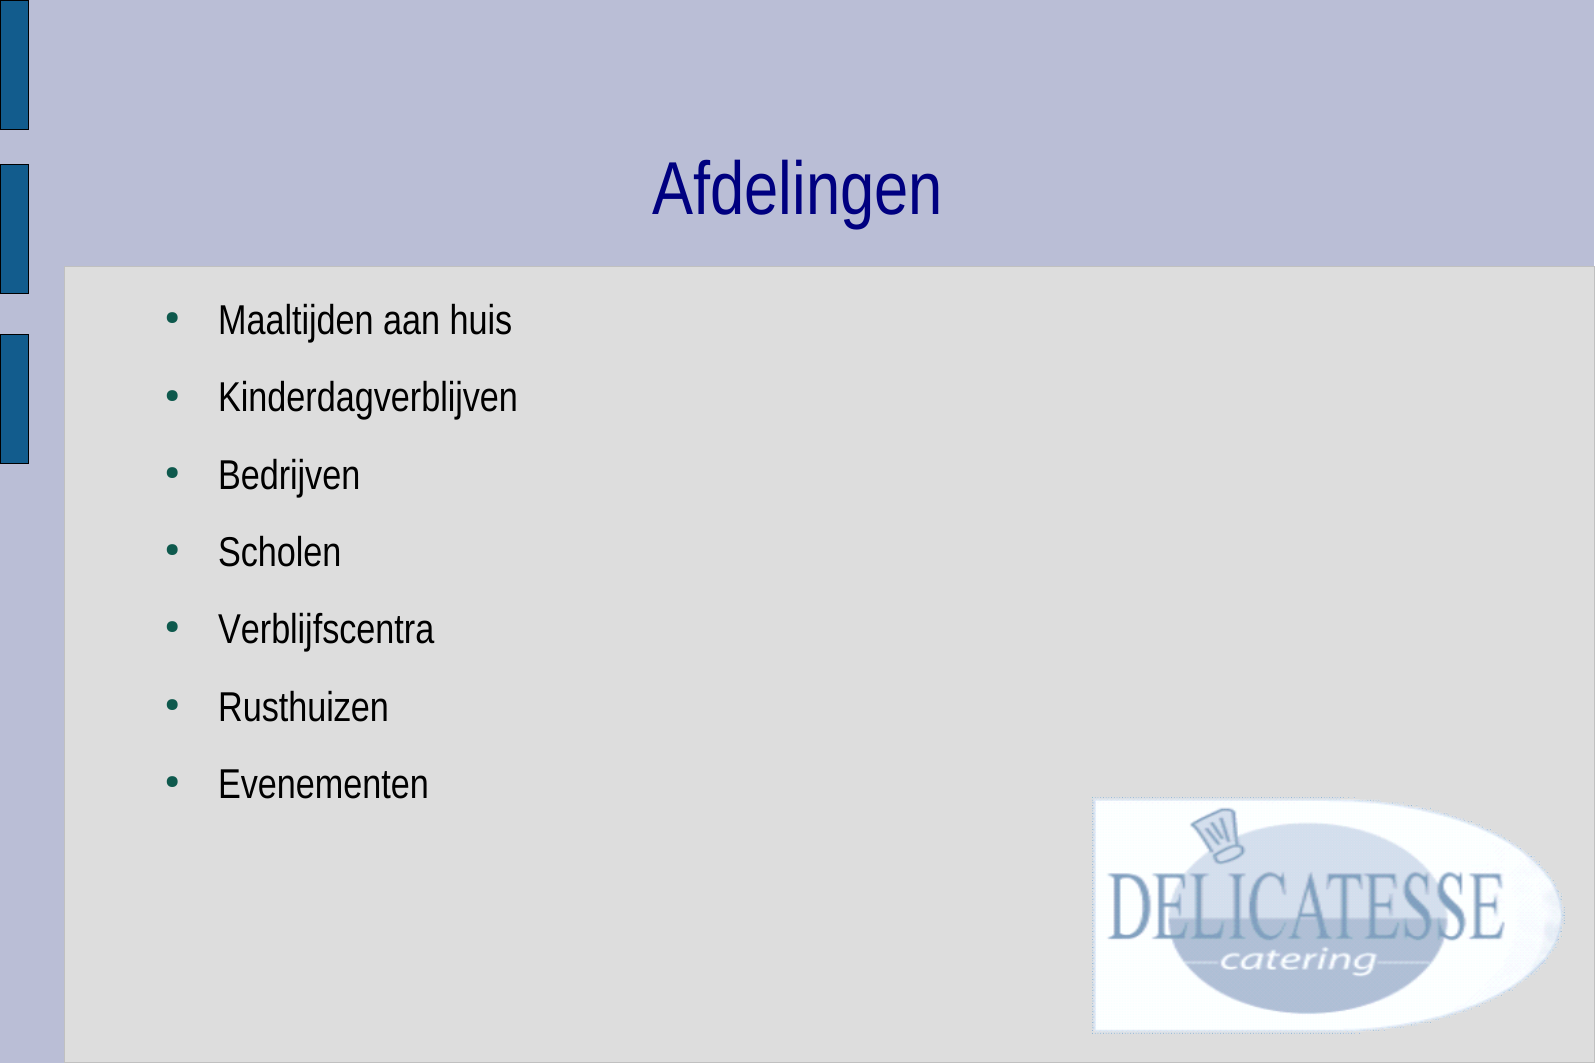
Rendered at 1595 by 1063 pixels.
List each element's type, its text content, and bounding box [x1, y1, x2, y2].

picture [1092, 797, 1565, 1034]
title Afdelingen [117, 98, 1479, 276]
list Maaltijden aan huis Kinderdagverblijven Bedrijven Scholen Verblijfscentra Rusthuizen Evenementen [147, 295, 1479, 966]
